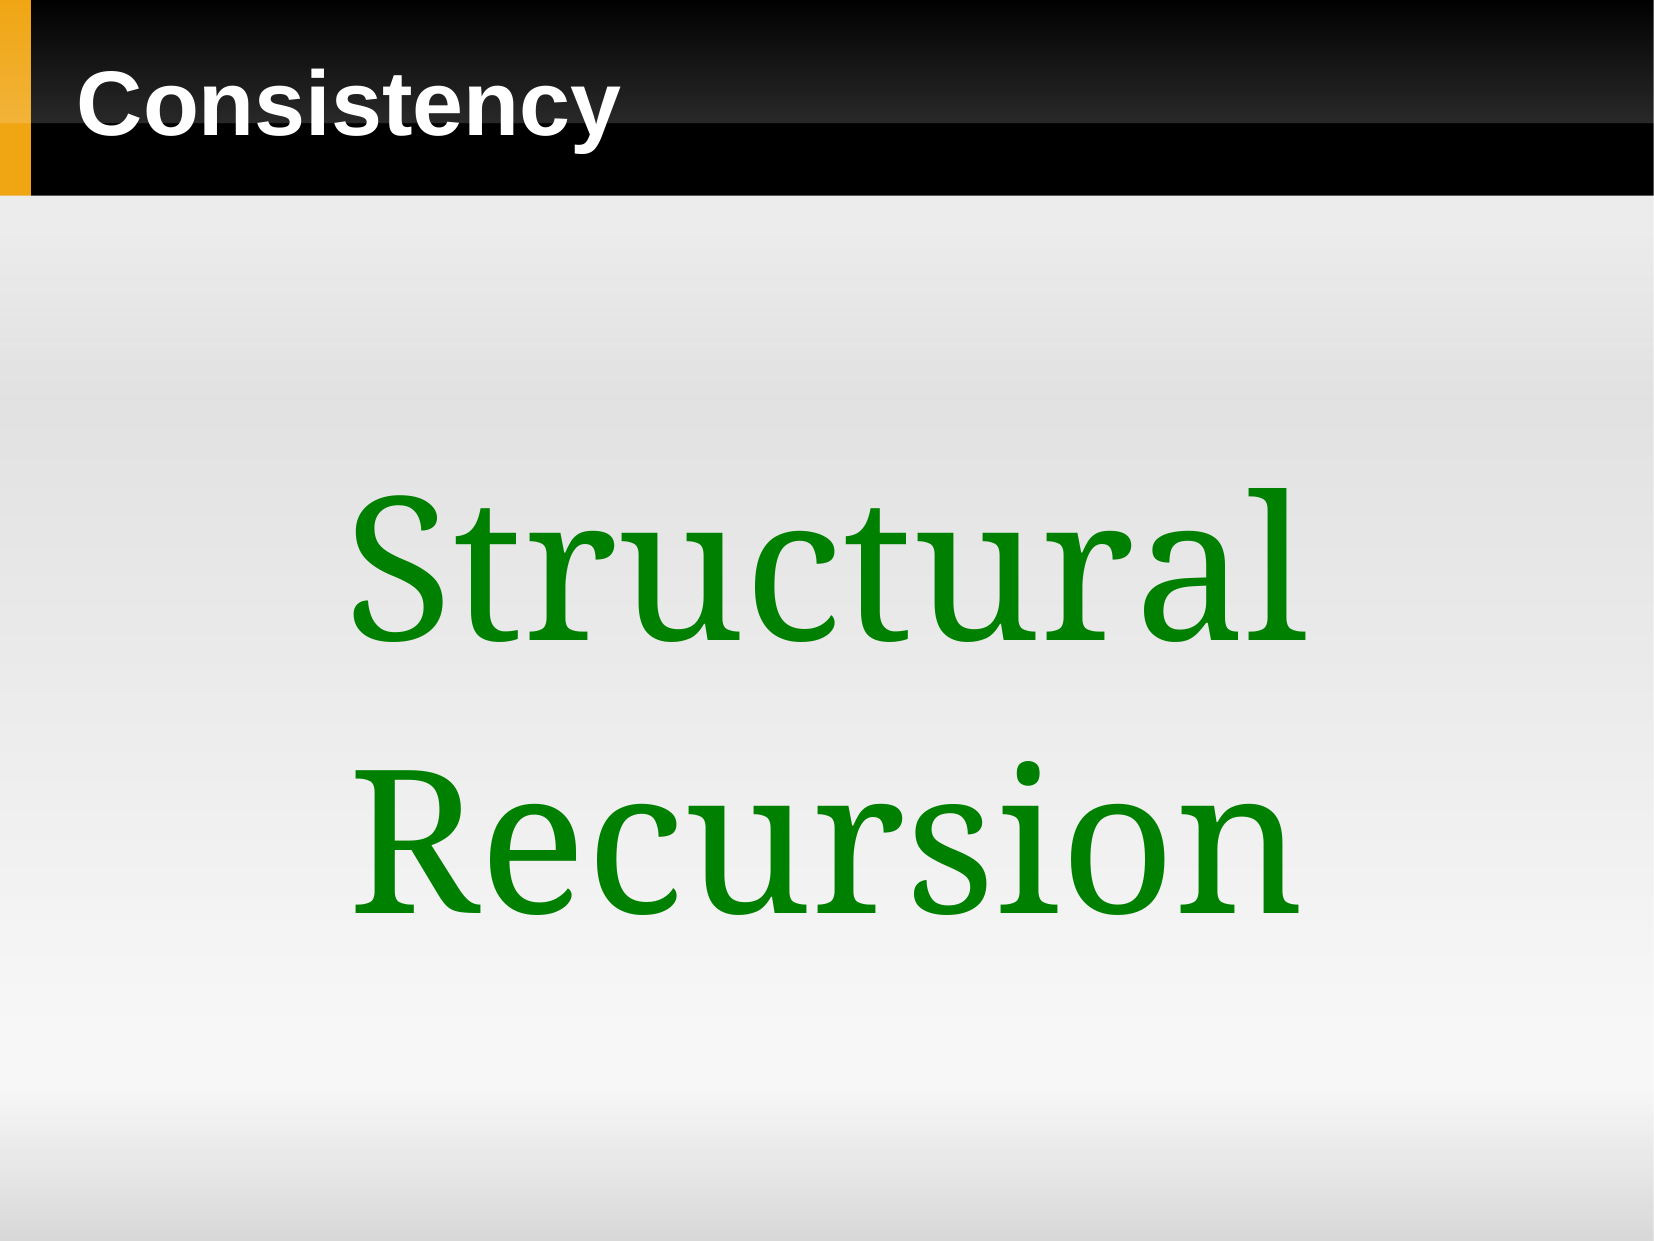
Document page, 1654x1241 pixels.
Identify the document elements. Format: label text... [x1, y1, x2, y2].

title Consistency [76, 0, 1565, 208]
subtitle Structural Recursion [82, 297, 1571, 1102]
picture [0, 0, 1654, 1241]
